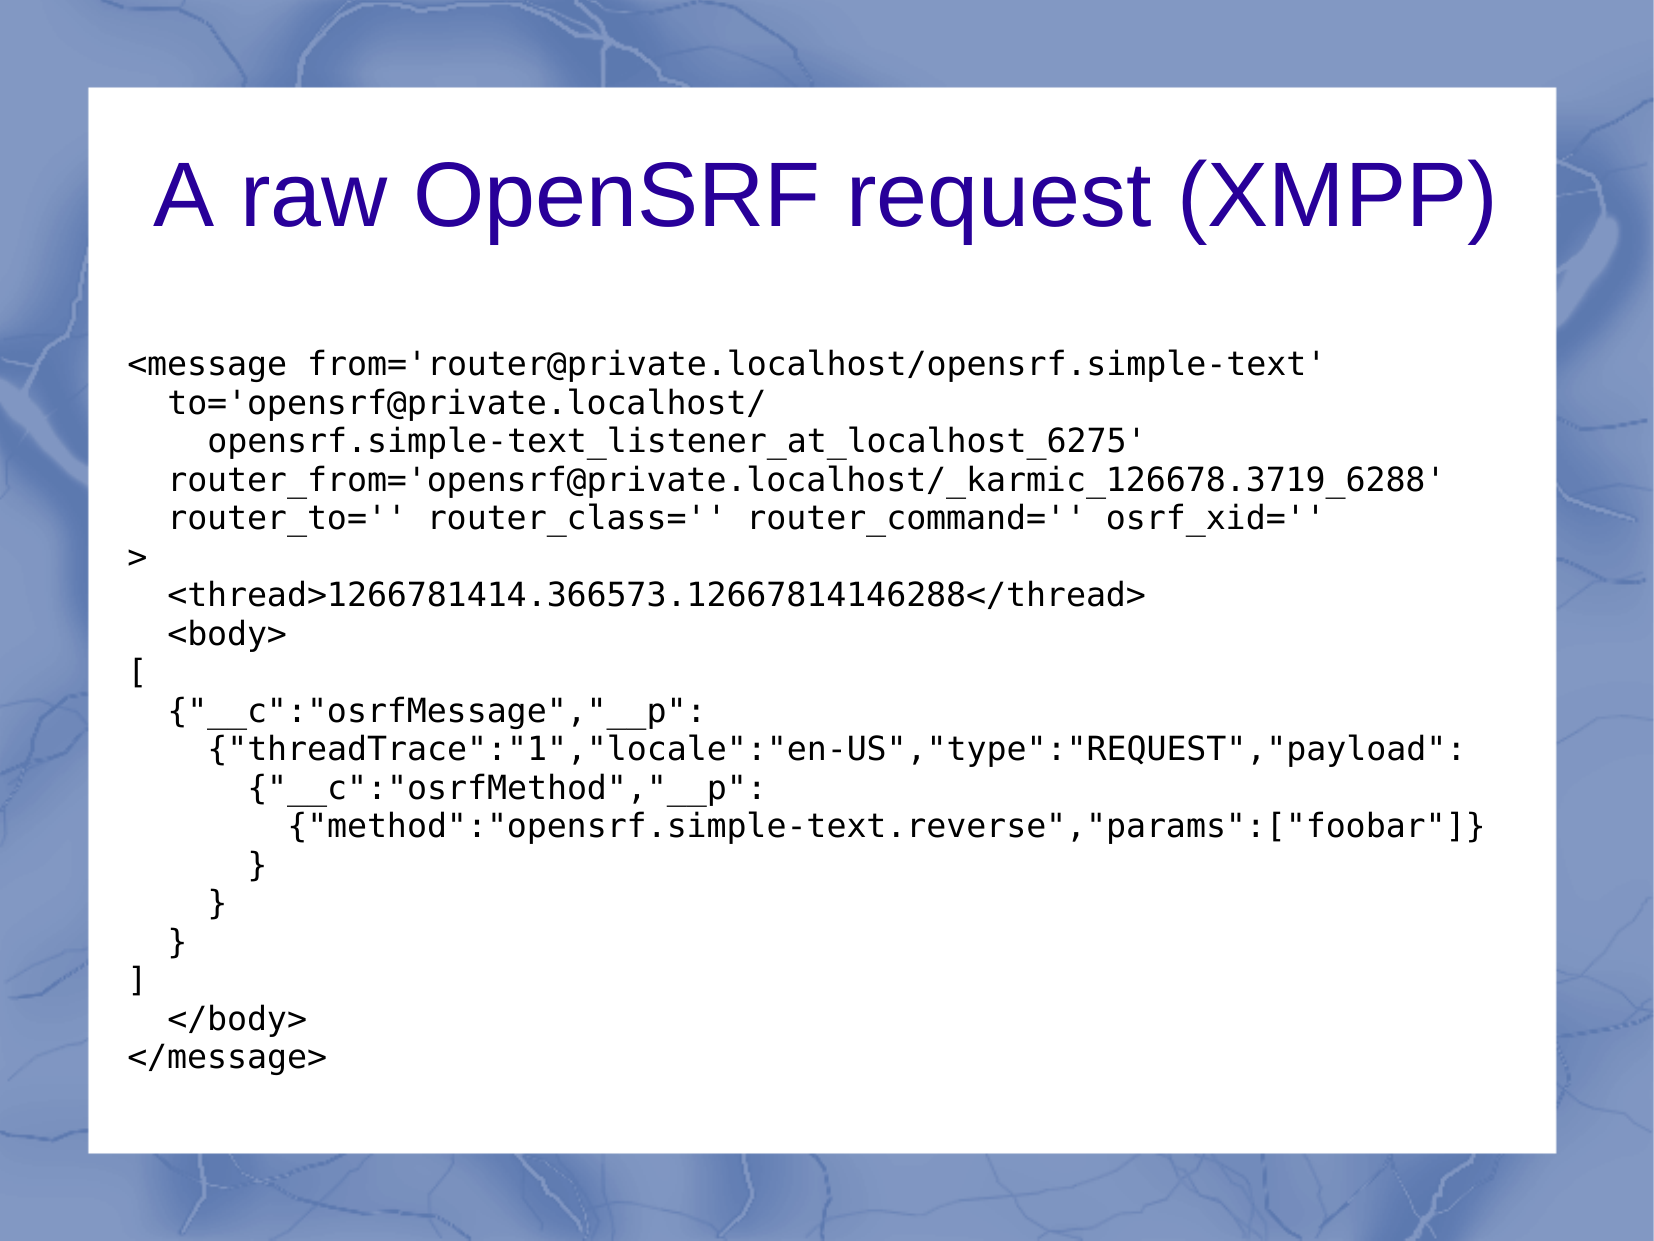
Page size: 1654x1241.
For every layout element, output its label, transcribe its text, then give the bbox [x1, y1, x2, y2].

title A raw OpenSRF request (XMPP) [118, 90, 1536, 298]
picture [0, 0, 1654, 1241]
text_box <message from='router@private.localhost/opensrf.simple-text' to='opensrf@private.localhost/ opensrf.simple-text_listener_at_localhost_6275' router_from='opensrf@private.localhost/_karmic_126678.3719_6288' router_to='' router_class='' router_command='' osrf_xid='' > <thread>1266781414.366573.12667814146288</thread> <body> [ {"__c":"osrfMessage","__p": {"threadTrace":"1","locale":"en-US","type":"REQUEST","payload": {"__c":"osrfMethod","__p": {"method":"opensrf.simple-text.reverse","params":["foobar"]} } } } ] </body> </message> [112, 337, 1538, 1084]
